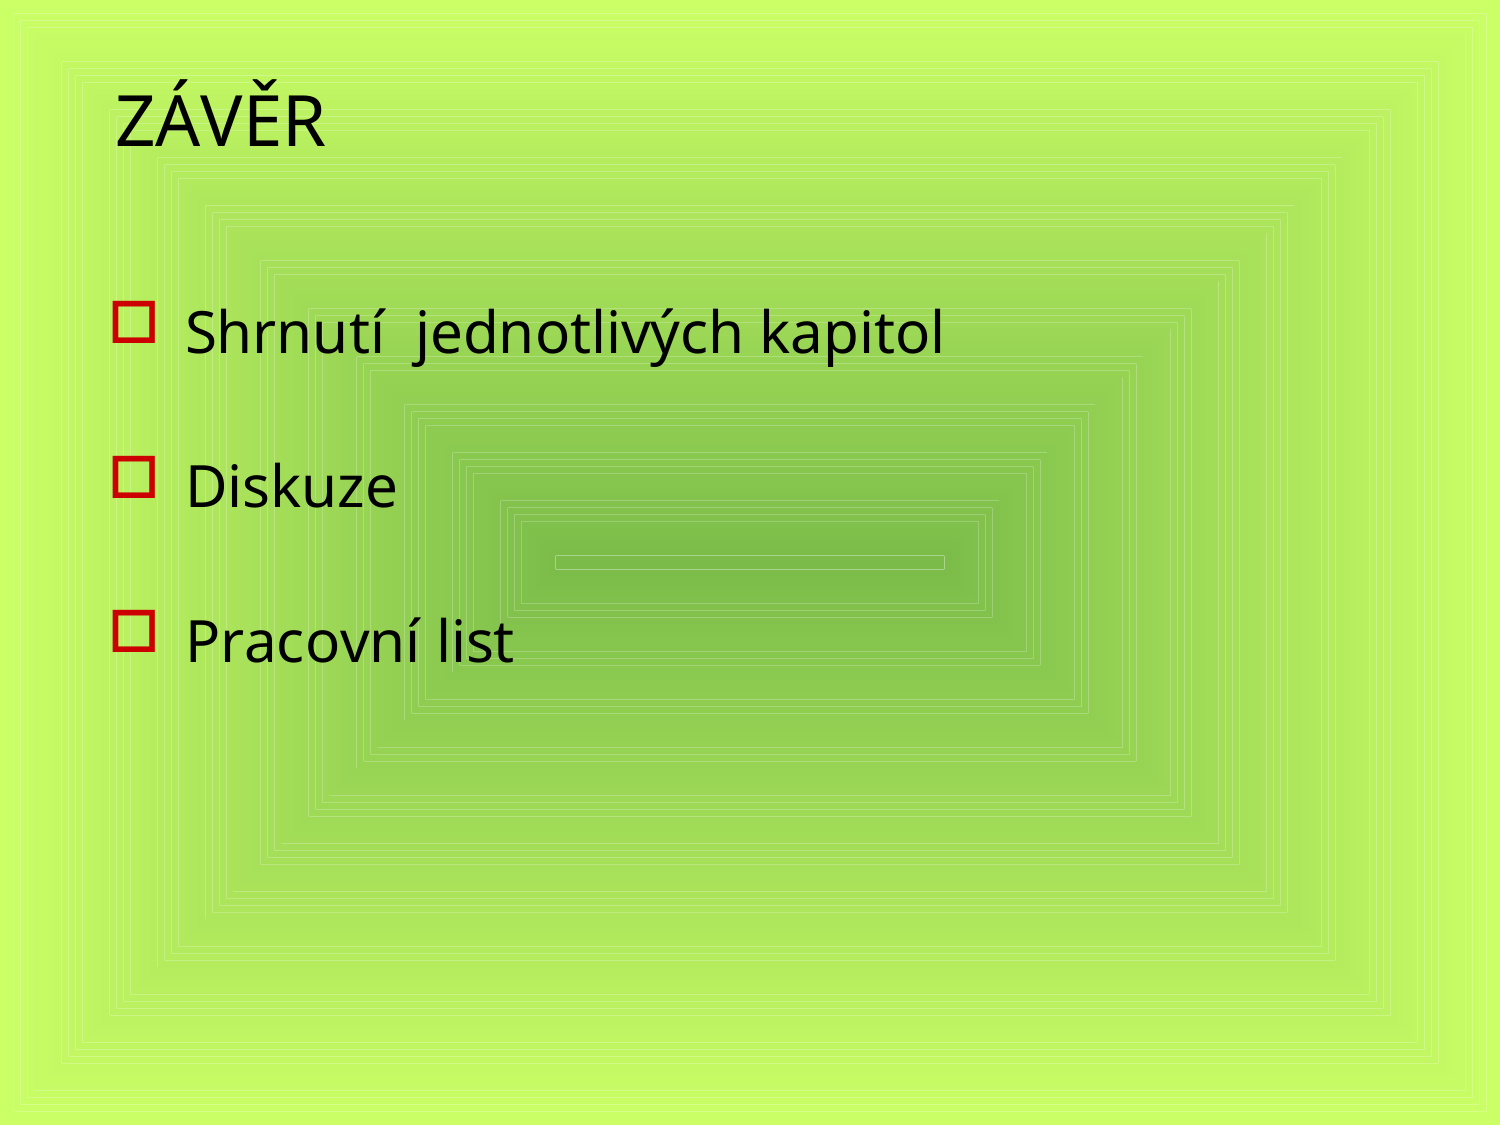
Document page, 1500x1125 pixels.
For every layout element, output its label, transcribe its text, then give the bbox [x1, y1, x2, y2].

list Shrnutí jednotlivých kapitol Diskuze Pracovní list [92, 287, 1500, 988]
title ZÁVĚR [100, 0, 1413, 169]
